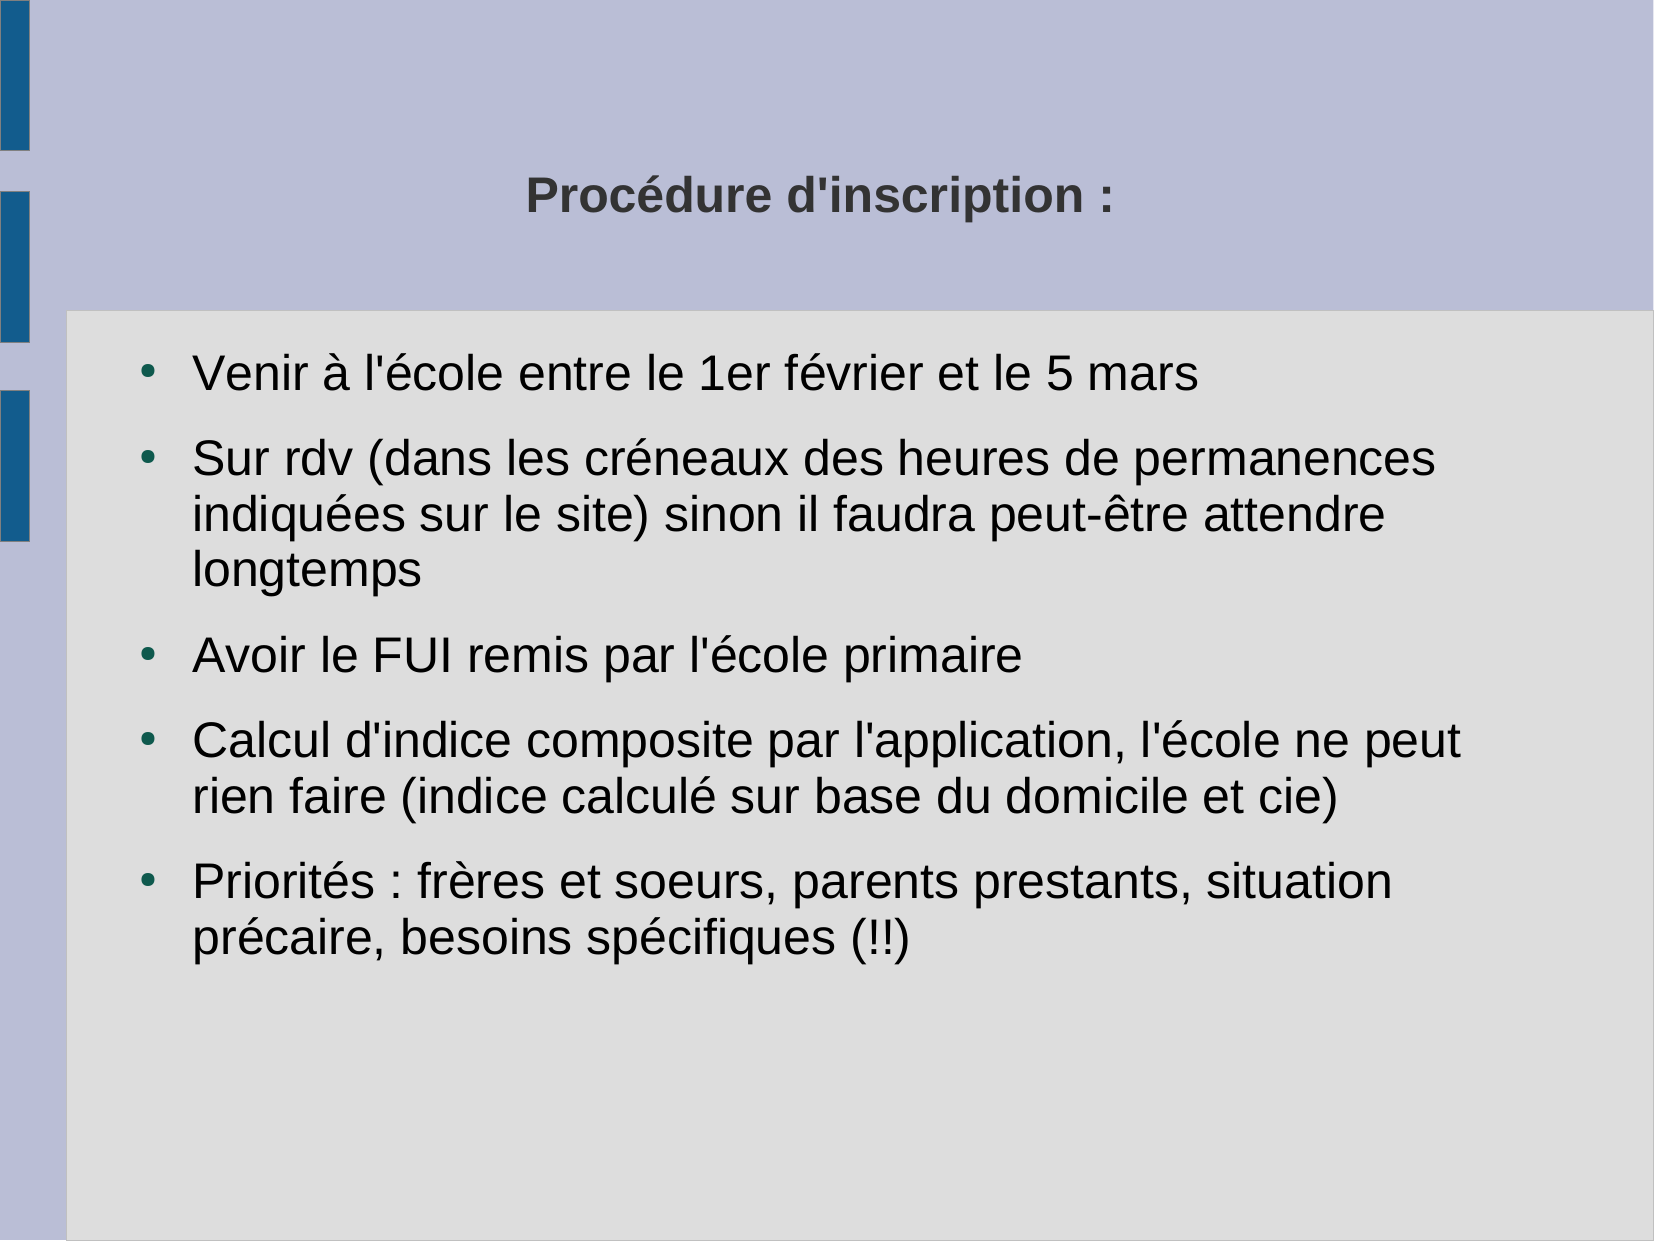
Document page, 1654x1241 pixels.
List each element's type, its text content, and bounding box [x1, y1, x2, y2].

list Venir à l'école entre le 1er février et le 5 mars Sur rdv (dans les créneaux des heures de permanences indiquées sur le site) sinon il faudra peut-être attendre longtemps Avoir le FUI remis par l'école primaire Calcul d'indice composite par l'application, l'école ne peut rien faire (indice calculé sur base du domicile et cie) Priorités : frères et soeurs, parents prestants, situation précaire, besoins spécifiques (!!) [121, 344, 1534, 1127]
title Procédure d'inscription : [121, 91, 1534, 299]
